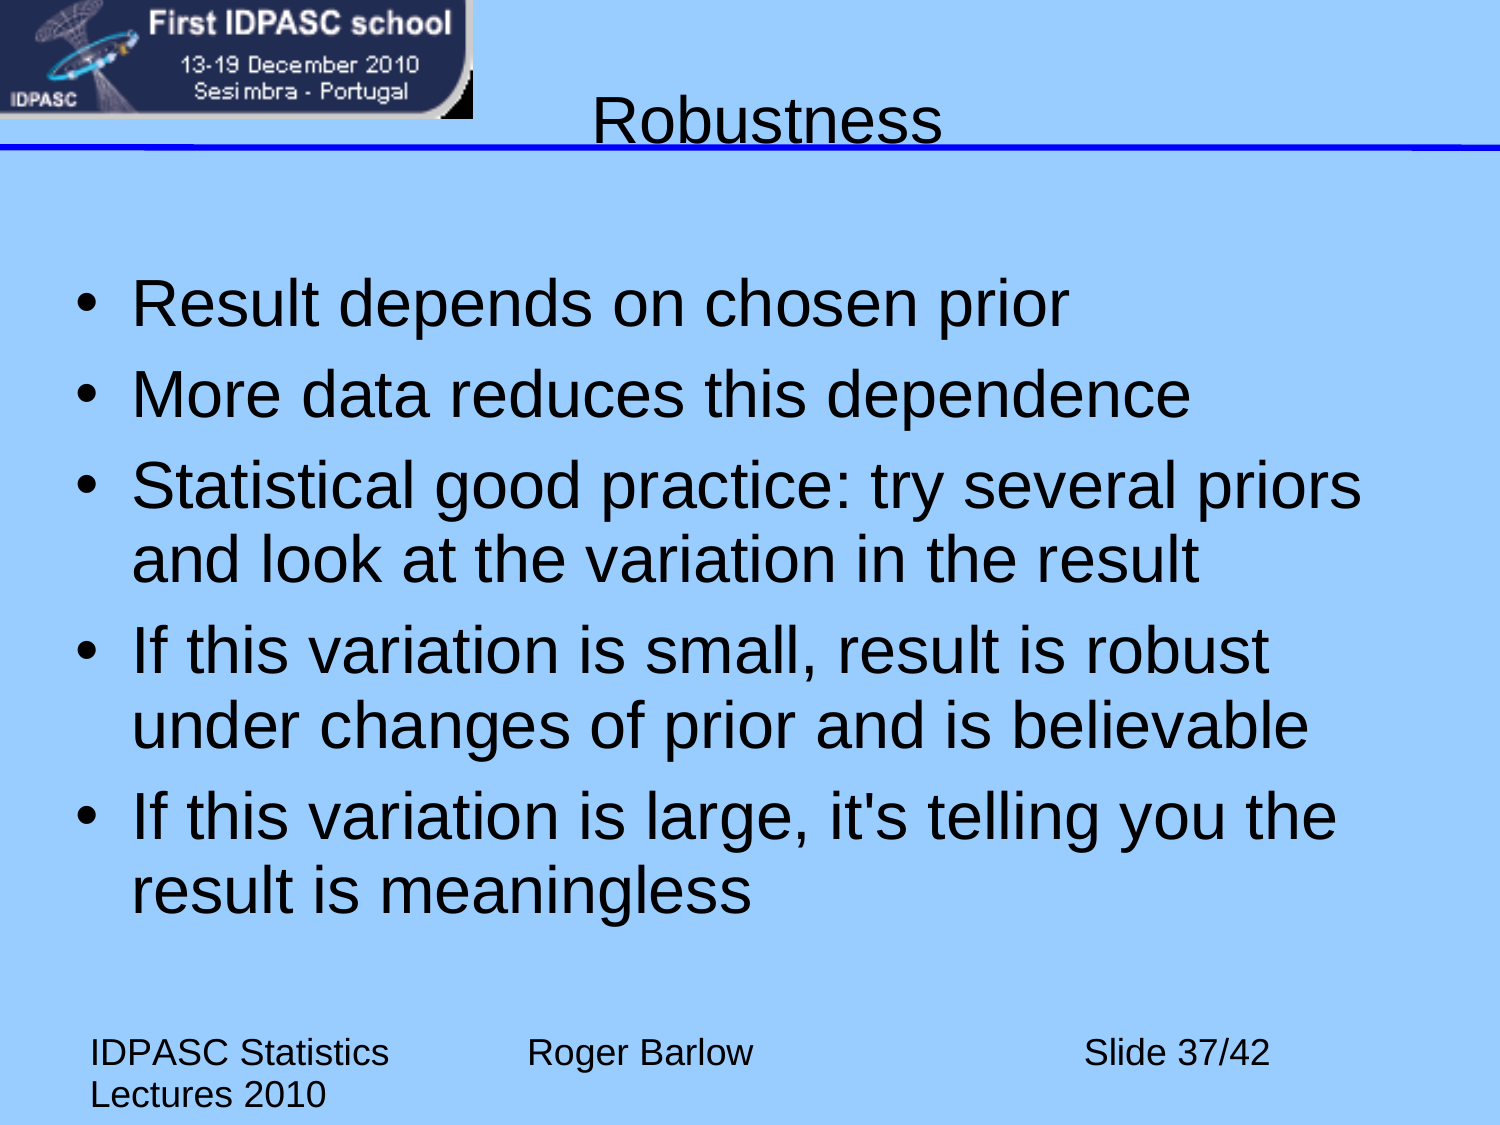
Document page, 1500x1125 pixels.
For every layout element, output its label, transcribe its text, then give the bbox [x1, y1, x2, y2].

title Robustness [118, 59, 1418, 178]
list Result depends on chosen prior More data reduces this dependence Statistical good practice: try several priors and look at the variation in the result If this variation is small, result is robust under changes of prior and is believable If this variation is large, it's telling you the result is meaningless [75, 262, 1426, 1006]
picture [0, 0, 473, 119]
